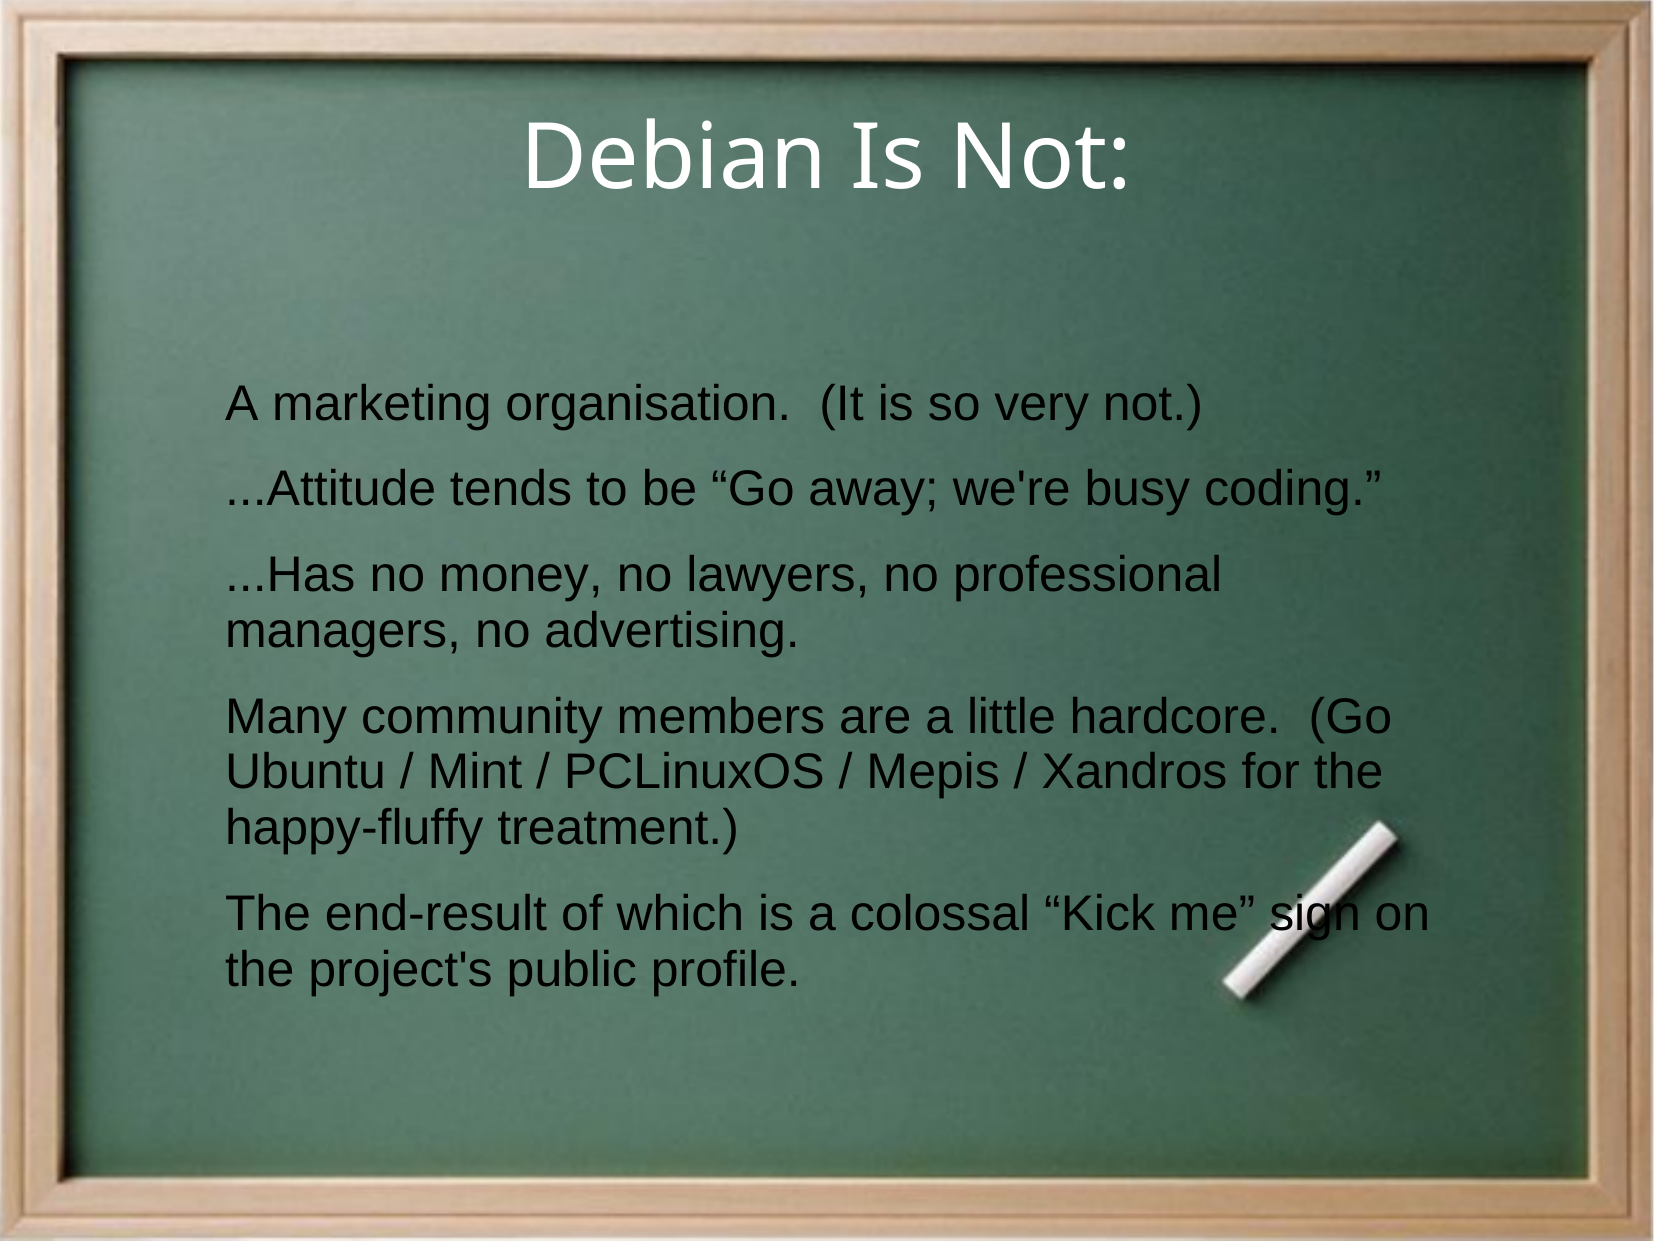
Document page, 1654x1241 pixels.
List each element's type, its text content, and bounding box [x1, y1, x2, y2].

title Debian Is Not: [82, 56, 1571, 250]
picture [0, 0, 1654, 1241]
subtitle A marketing organisation. (It is so very not.) ...Attitude tends to be “Go away; we're busy coding.” ...Has no money, no lawyers, no professional managers, no advertising. Many community members are a little hardcore. (Go Ubuntu / Mint / PCLinuxOS / Mepis / Xandros for the happy-fluffy treatment.) The end-result of which is a colossal “Kick me” sign on the project's public profile. [225, 283, 1463, 1088]
